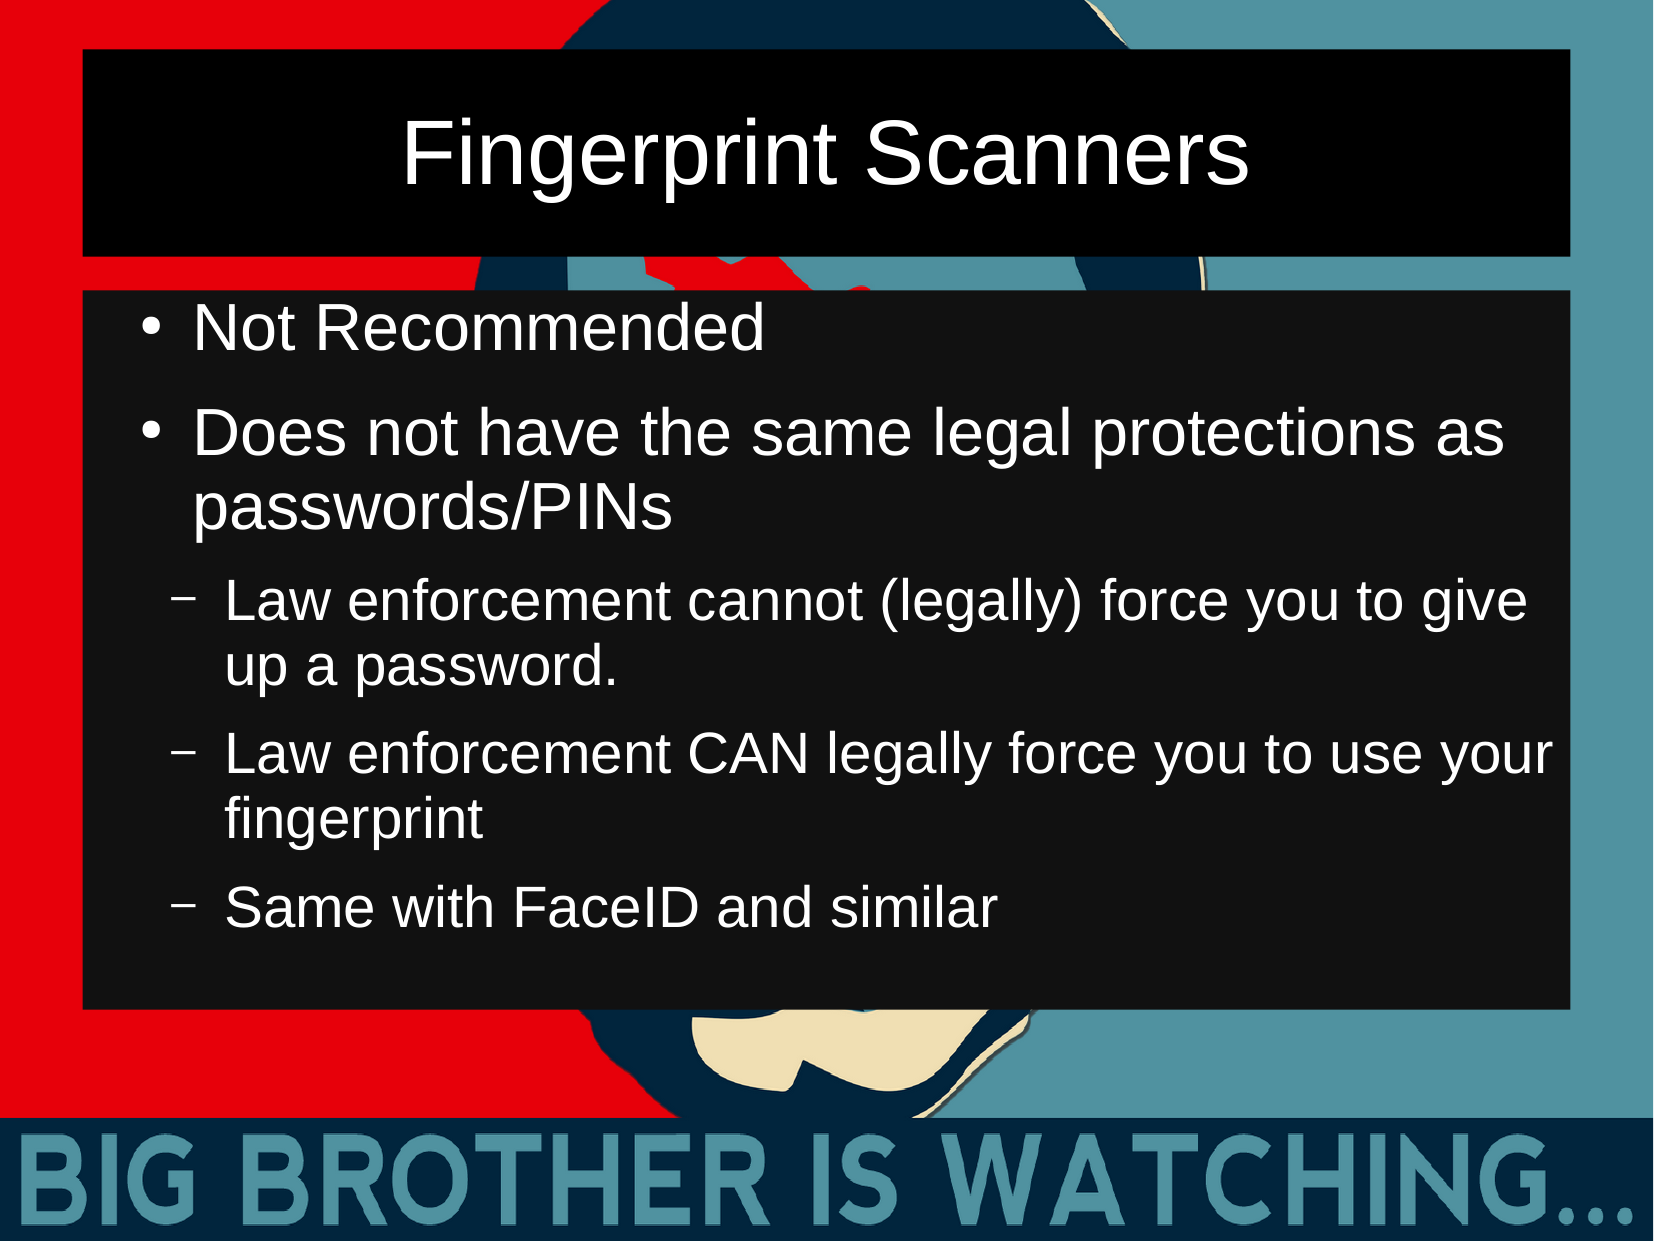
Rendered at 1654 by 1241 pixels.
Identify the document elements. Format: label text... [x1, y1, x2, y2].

title Fingerprint Scanners [82, 49, 1571, 257]
picture [0, 0, 1654, 1241]
list Not Recommended Does not have the same legal protections as passwords/PINs Law enforcement cannot (legally) force you to give up a password. Law enforcement CAN legally force you to use your fingerprint Same with FaceID and similar [82, 290, 1571, 1010]
